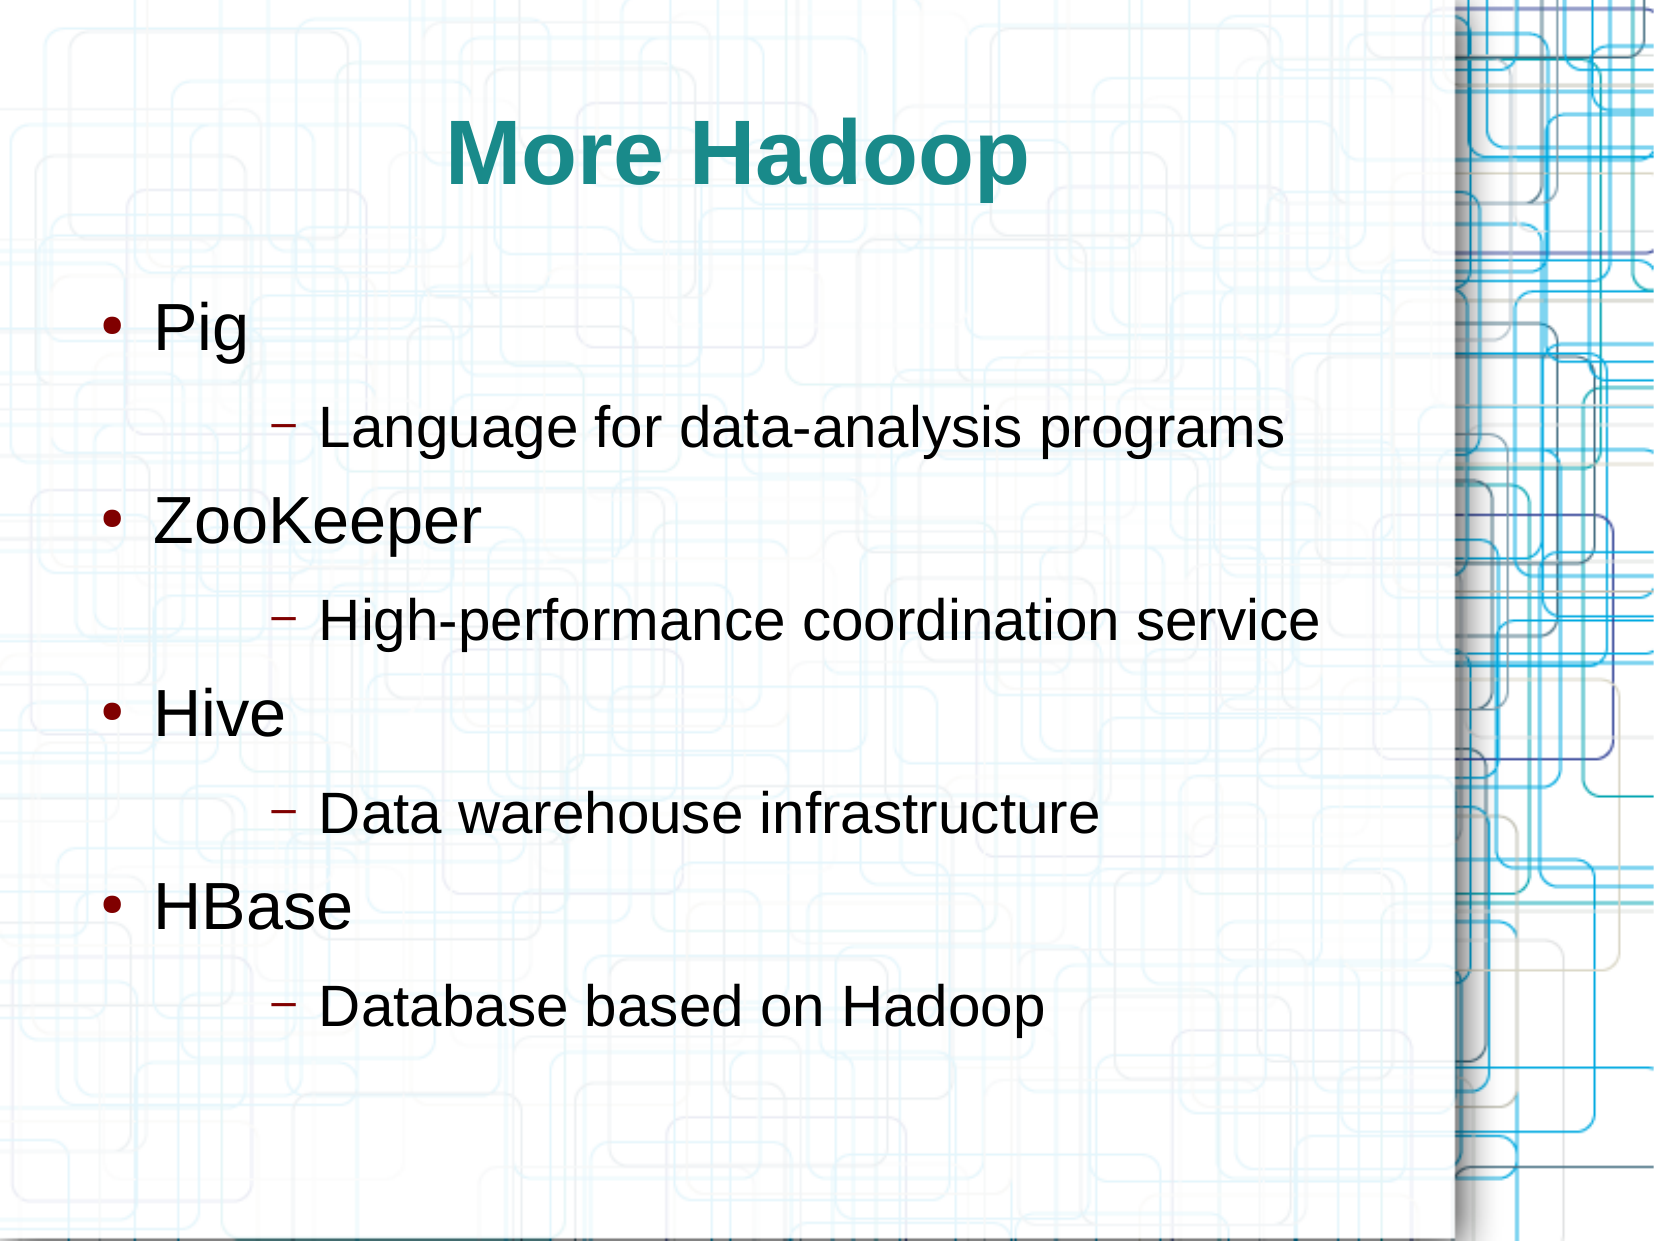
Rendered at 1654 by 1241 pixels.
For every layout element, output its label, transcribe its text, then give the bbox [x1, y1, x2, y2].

list Pig Language for data-analysis programs ZooKeeper High-performance coordination service Hive Data warehouse infrastructure HBase Database based on Hadoop [82, 290, 1418, 1094]
picture [0, 0, 1654, 1241]
title More Hadoop [59, 56, 1418, 250]
